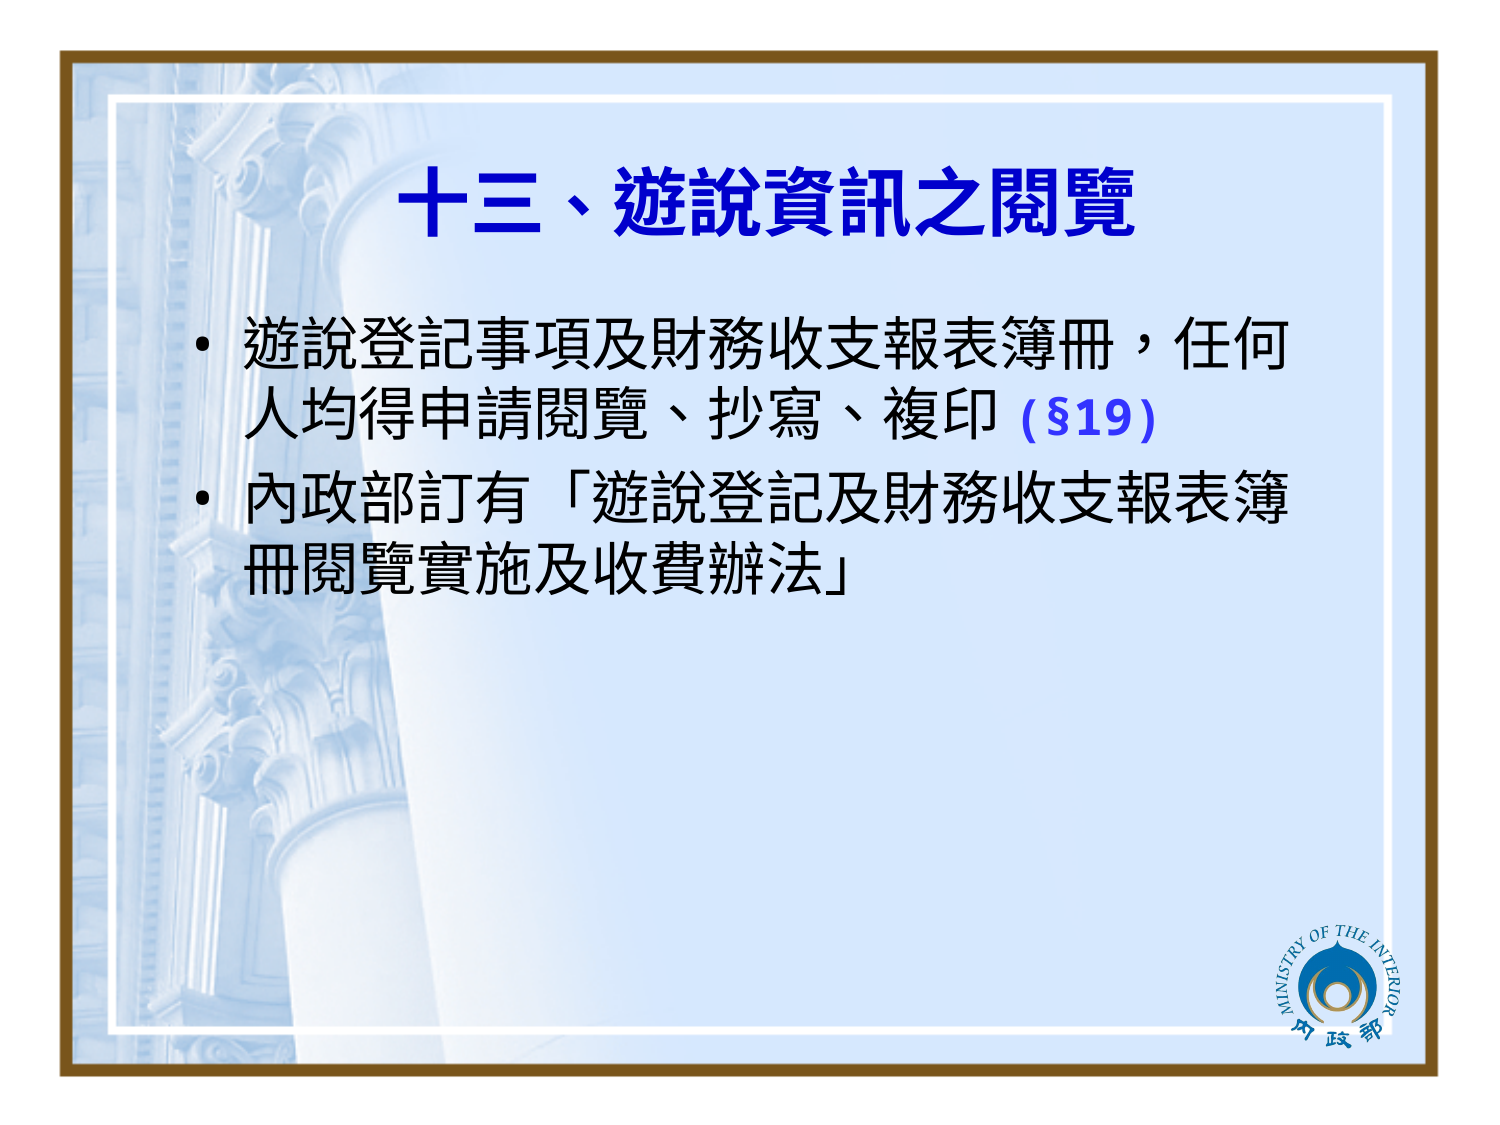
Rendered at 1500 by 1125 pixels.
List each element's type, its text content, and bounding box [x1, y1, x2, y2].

title 十三、遊說資訊之閱覽 [183, 125, 1350, 276]
list 遊說登記事項及財務收支報表簿冊，任何人均得申請閱覽、抄寫、複印(§19) 內政部訂有「遊說登記及財務收支報表簿冊閱覽實施及收費辦法」 [171, 299, 1350, 938]
picture [0, 0, 1500, 1125]
